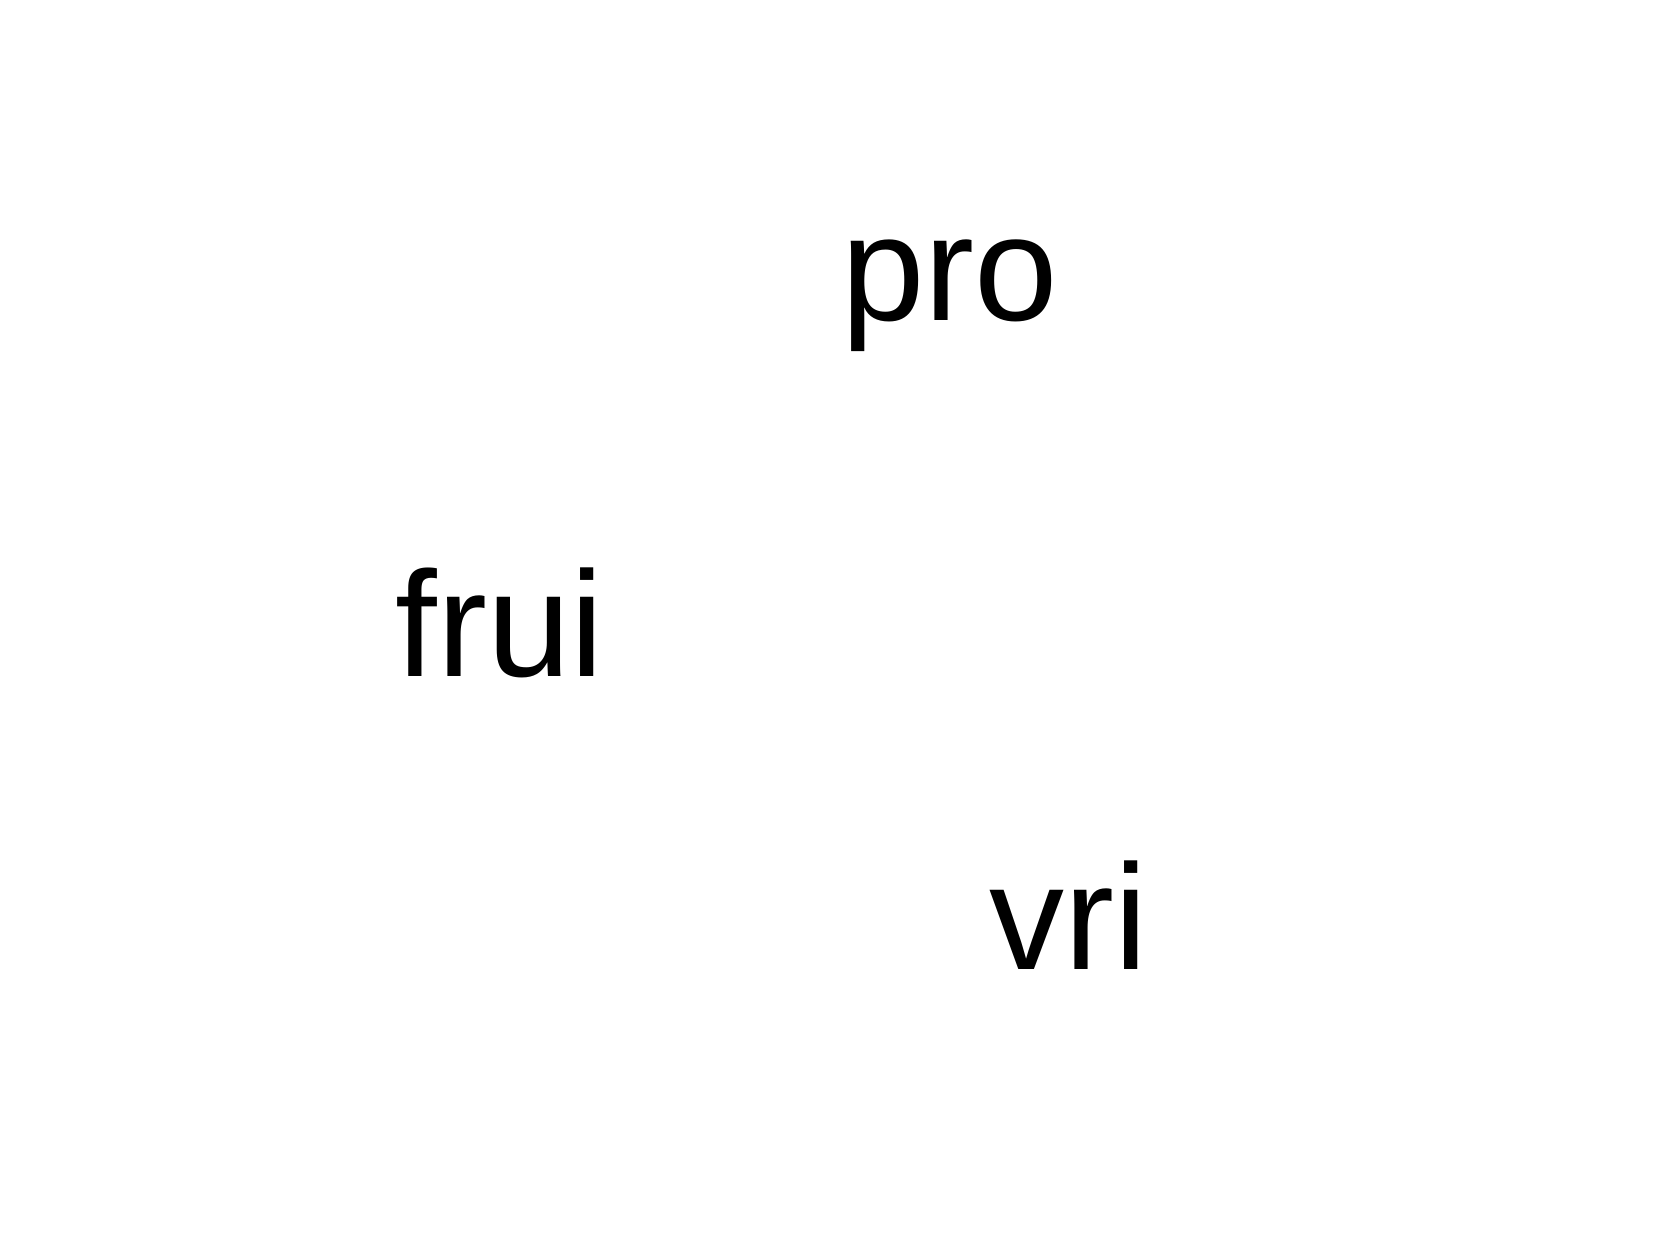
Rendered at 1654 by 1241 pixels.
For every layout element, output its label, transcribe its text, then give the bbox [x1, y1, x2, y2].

text_box frui [380, 533, 1279, 717]
text_box pro [826, 177, 1211, 360]
text_box vri [974, 826, 1300, 1010]
